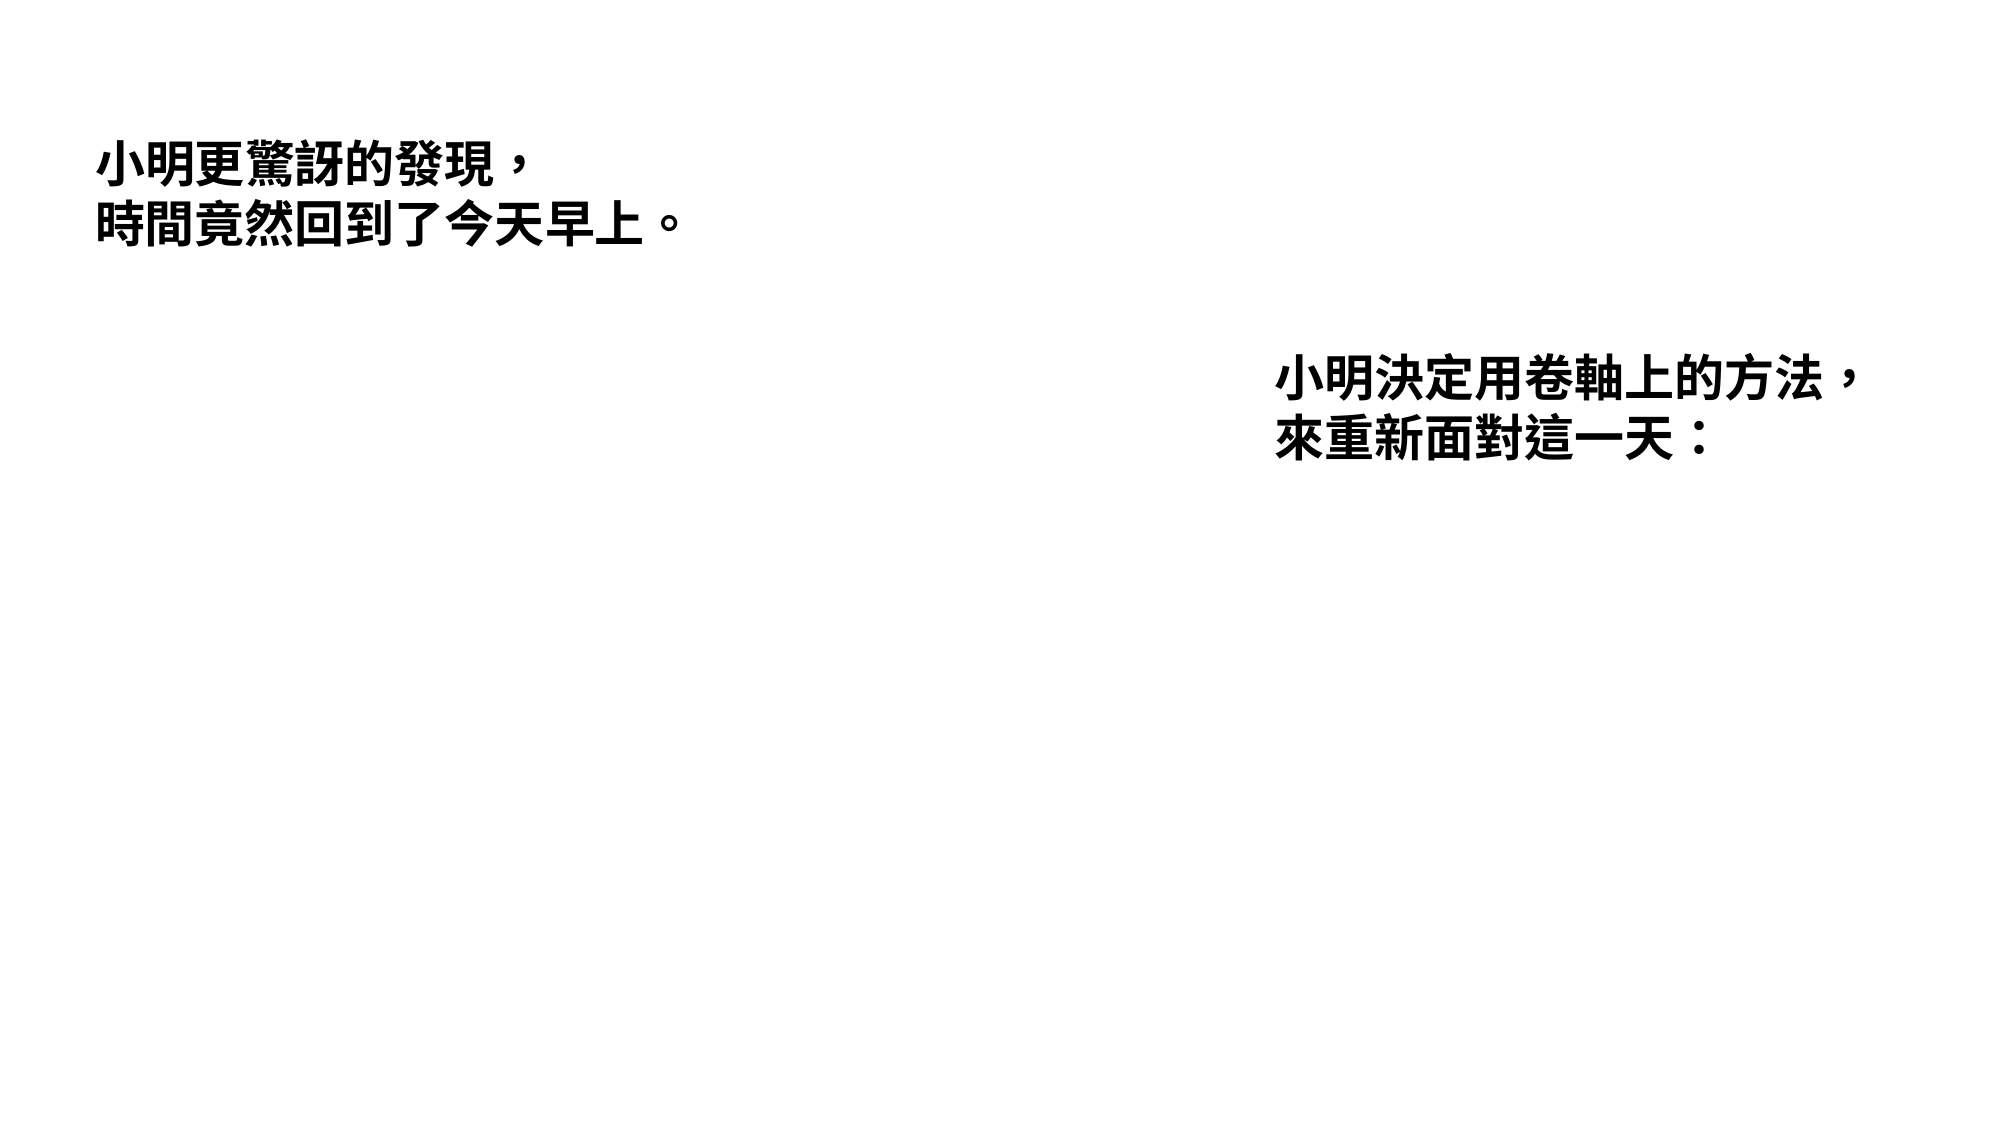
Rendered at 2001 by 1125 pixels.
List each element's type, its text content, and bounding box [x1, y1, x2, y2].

text_box 小明更驚訝的發現， 時間竟然回到了今天早上。 [80, 125, 1080, 320]
text_box 小明決定用卷軸上的方法， 來重新面對這一天： [1259, 339, 1869, 474]
